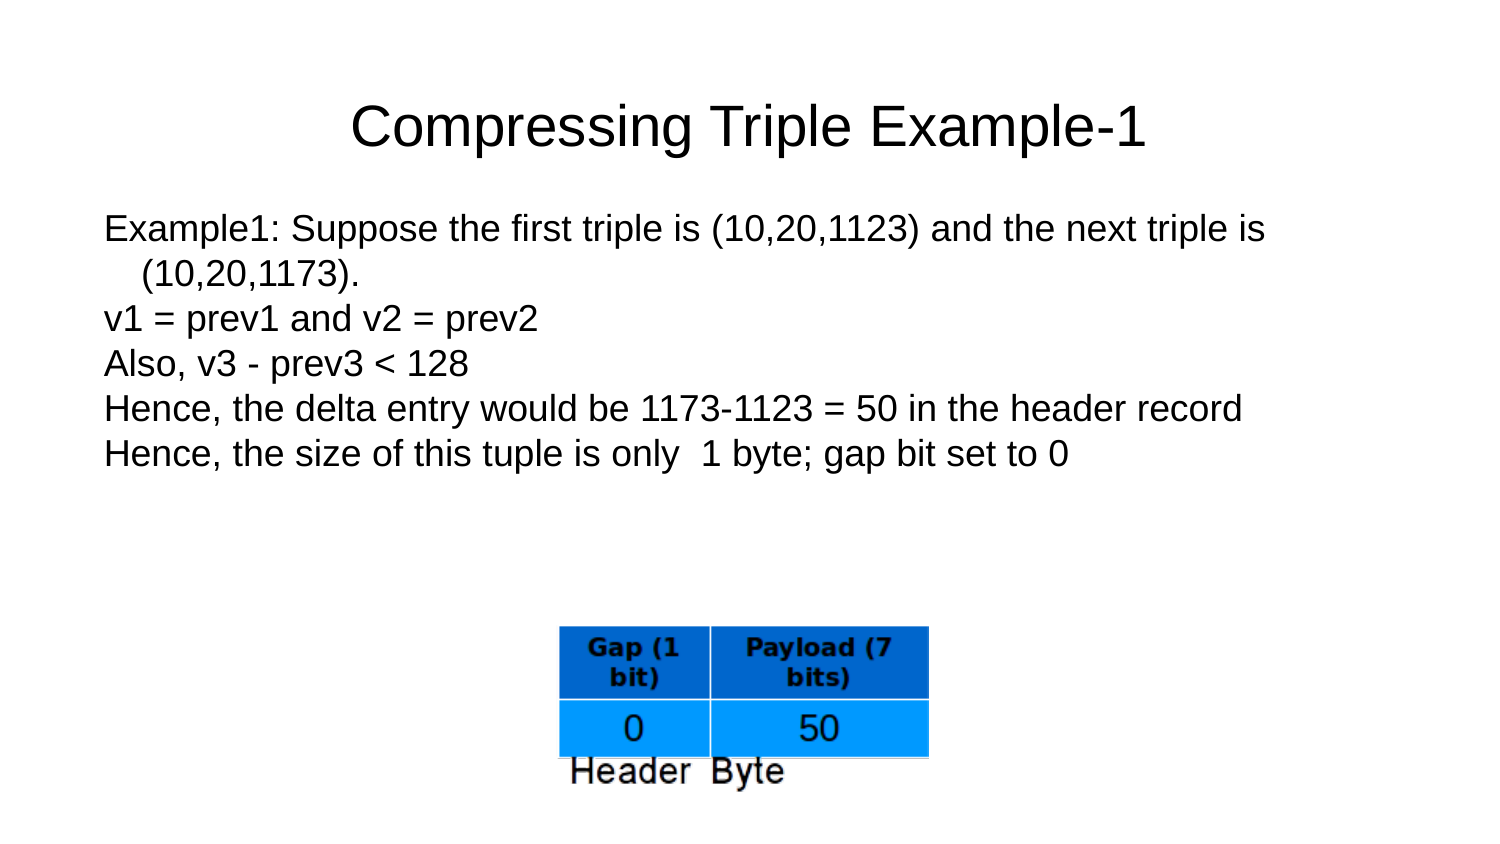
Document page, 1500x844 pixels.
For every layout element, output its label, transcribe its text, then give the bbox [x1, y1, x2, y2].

text_box Example1: Suppose the first triple is (10,20,1123) and the next triple is (10,20,1173). v1 = prev1 and v2 = prev2 Also, v3 - prev3 < 128 Hence, the delta entry would be 1173-1123 = 50 in the header record Hence, the size of this tuple is only 1 byte; gap bit set to 0 [51, 189, 1449, 750]
text_box Compressing Triple Example-1 [51, 72, 1449, 167]
picture [555, 625, 929, 817]
